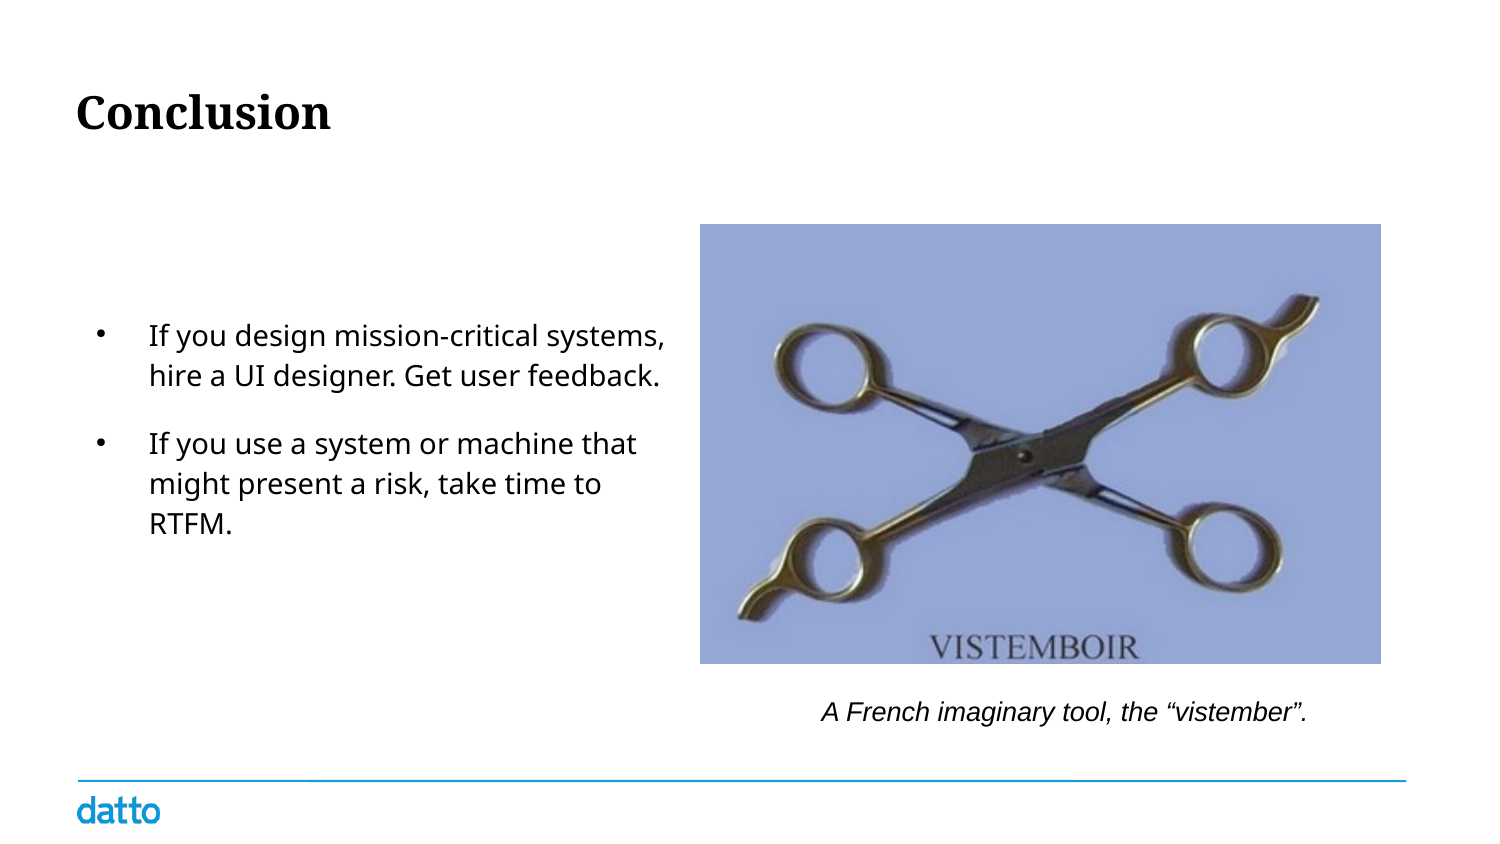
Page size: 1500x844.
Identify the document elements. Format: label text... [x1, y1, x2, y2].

picture [82, 808, 91, 819]
text_box A French imaginary tool, the “vistember”. [735, 690, 1396, 731]
picture [700, 224, 1381, 664]
picture [146, 808, 156, 819]
picture [122, 808, 133, 824]
picture [136, 796, 160, 824]
list If you design mission-critical systems, hire a UI designer. Get user feedback. If you use a system or machine that might present a risk, take time to RTFM. [78, 315, 676, 766]
picture [77, 796, 91, 808]
title Conclusion [75, 51, 1404, 172]
picture [95, 796, 133, 824]
